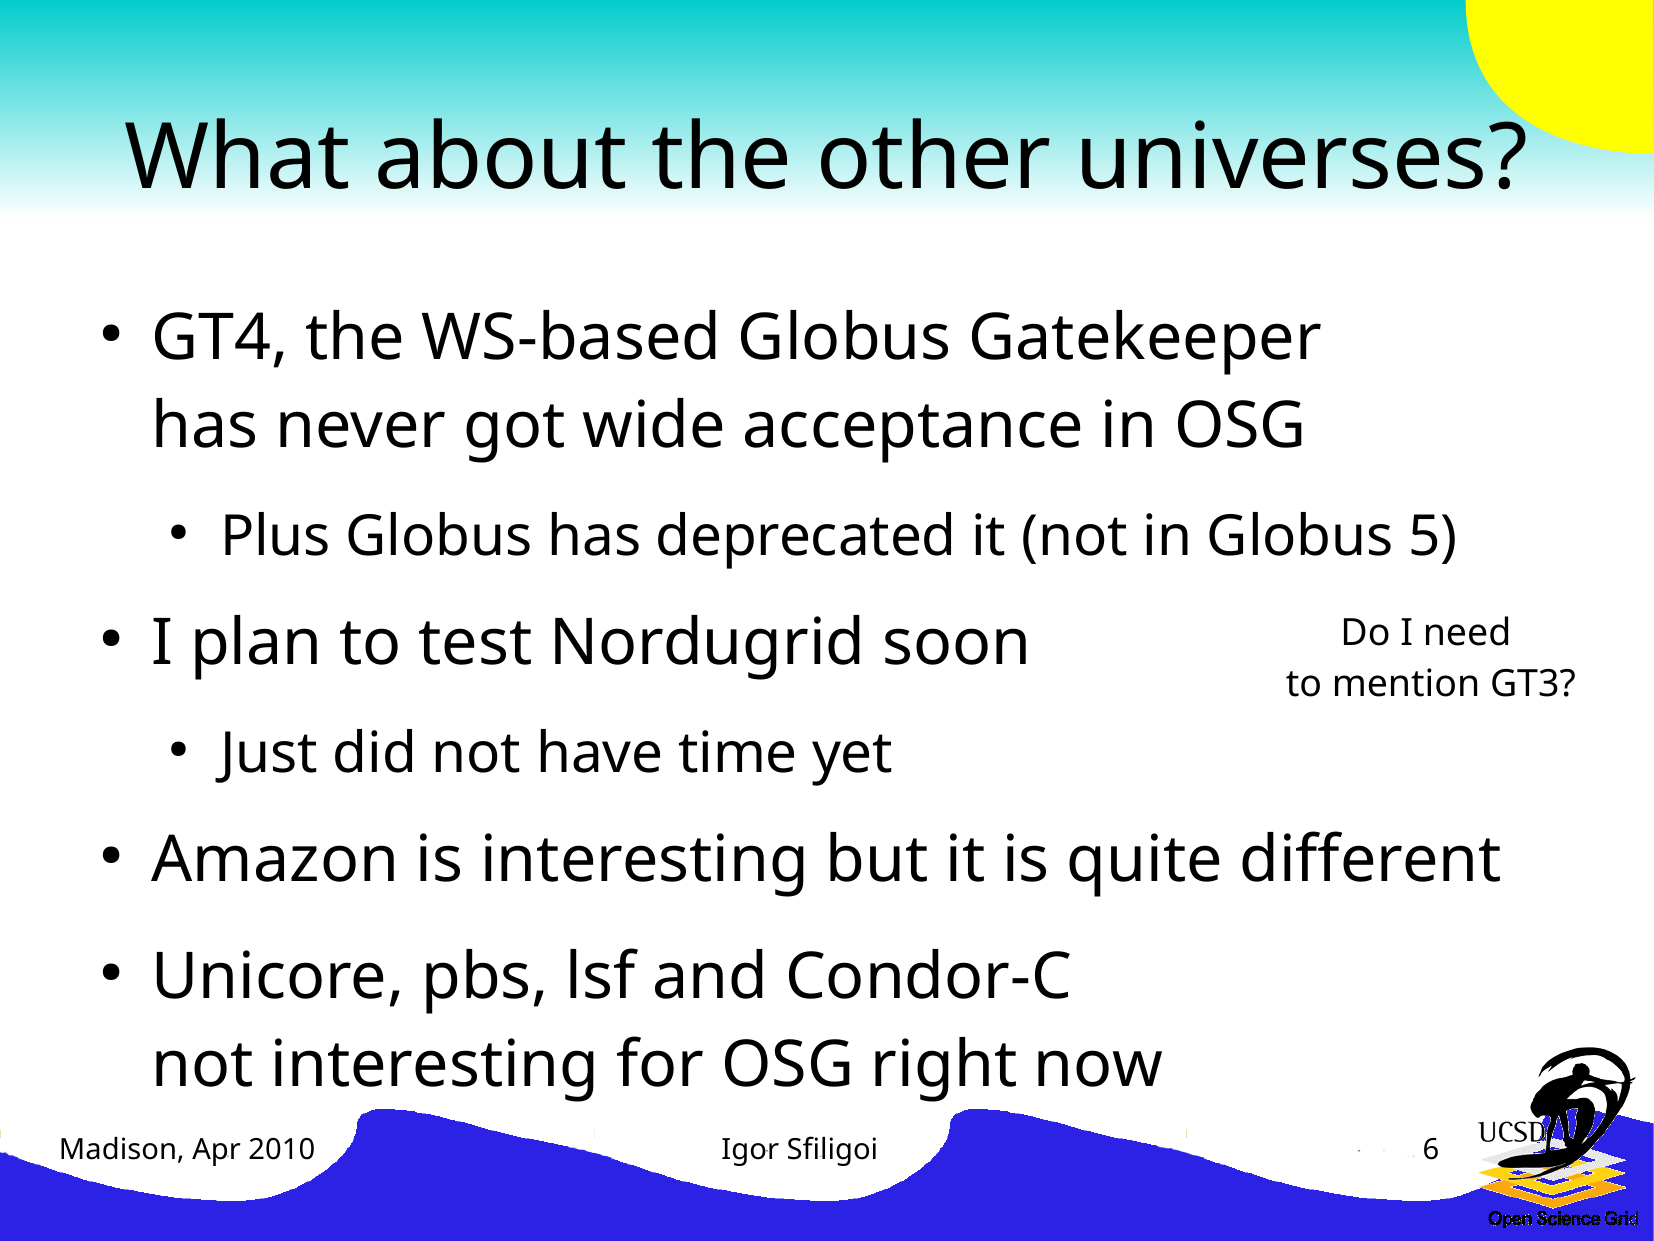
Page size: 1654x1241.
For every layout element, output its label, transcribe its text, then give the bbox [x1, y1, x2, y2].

text_box Do I need to mention GT3? [1271, 598, 1580, 711]
list GT4, the WS-based Globus Gatekeeper has never got wide acceptance in OSG Plus Globus has deprecated it (not in Globus 5) I plan to test Nordugrid soon Just did not have time yet Amazon is interesting but it is quite different Unicore, pbs, lsf and Condor-C not interesting for OSG right now [82, 290, 1571, 1109]
title What about the other universes? [82, 56, 1571, 250]
picture [0, 1047, 1654, 1241]
